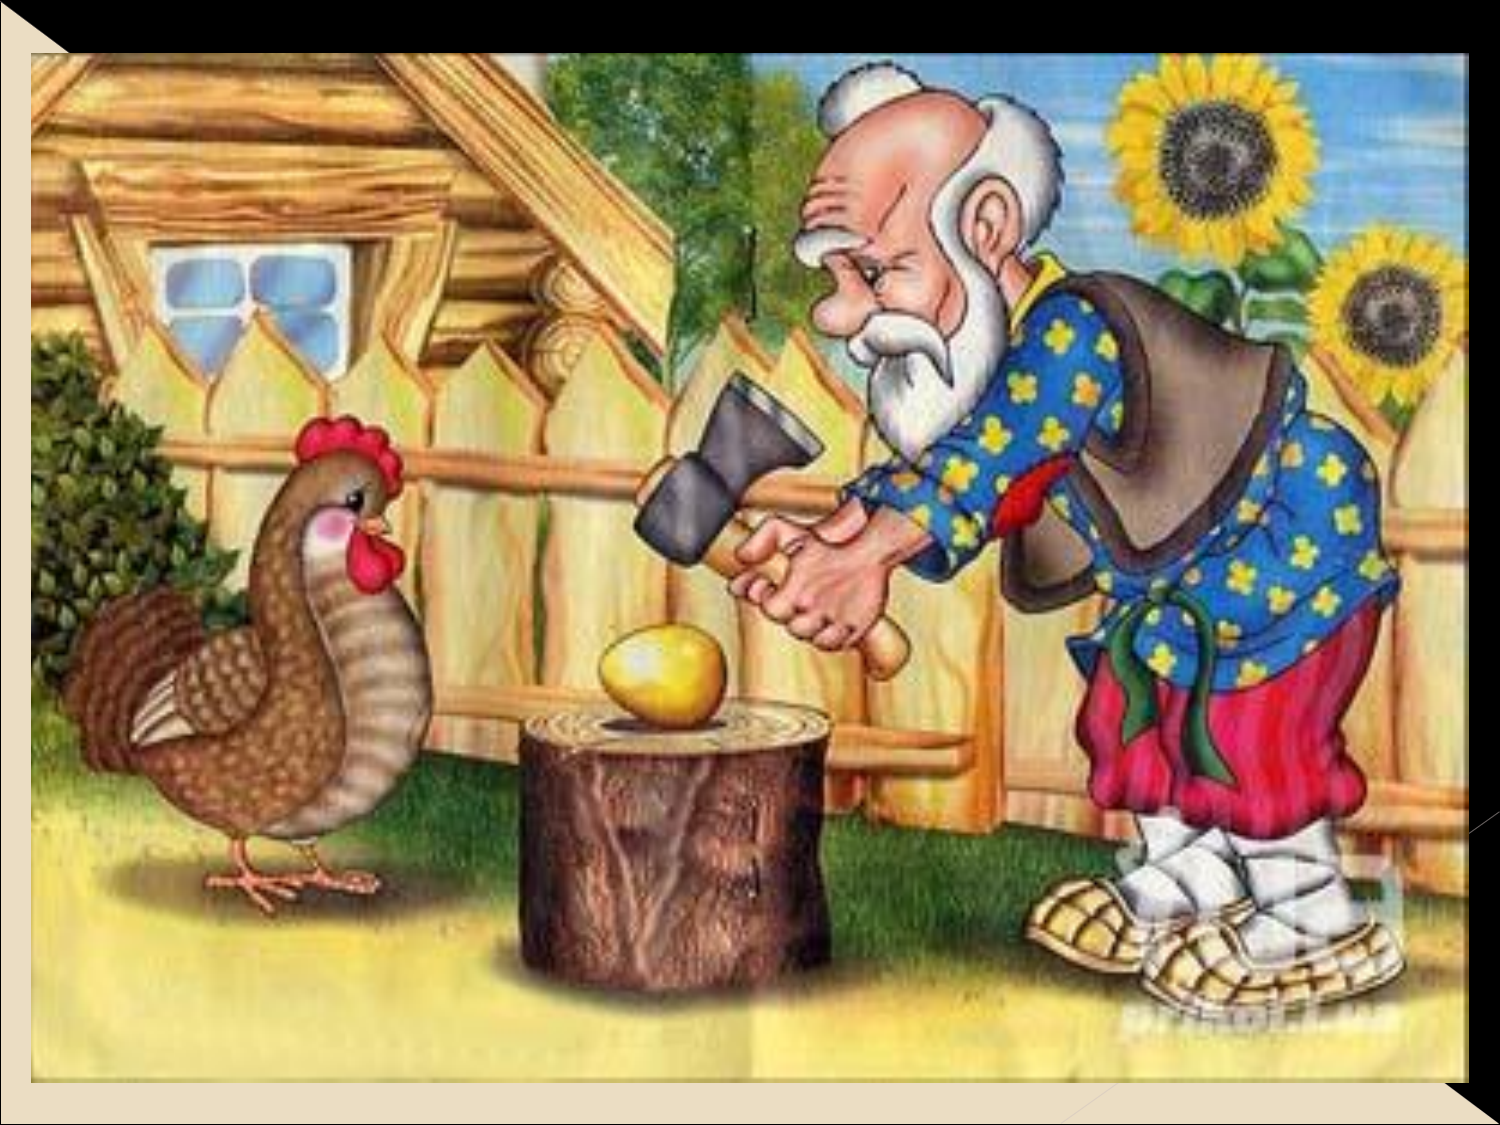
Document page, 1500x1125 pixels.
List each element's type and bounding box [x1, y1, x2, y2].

picture [31, 53, 1469, 1083]
